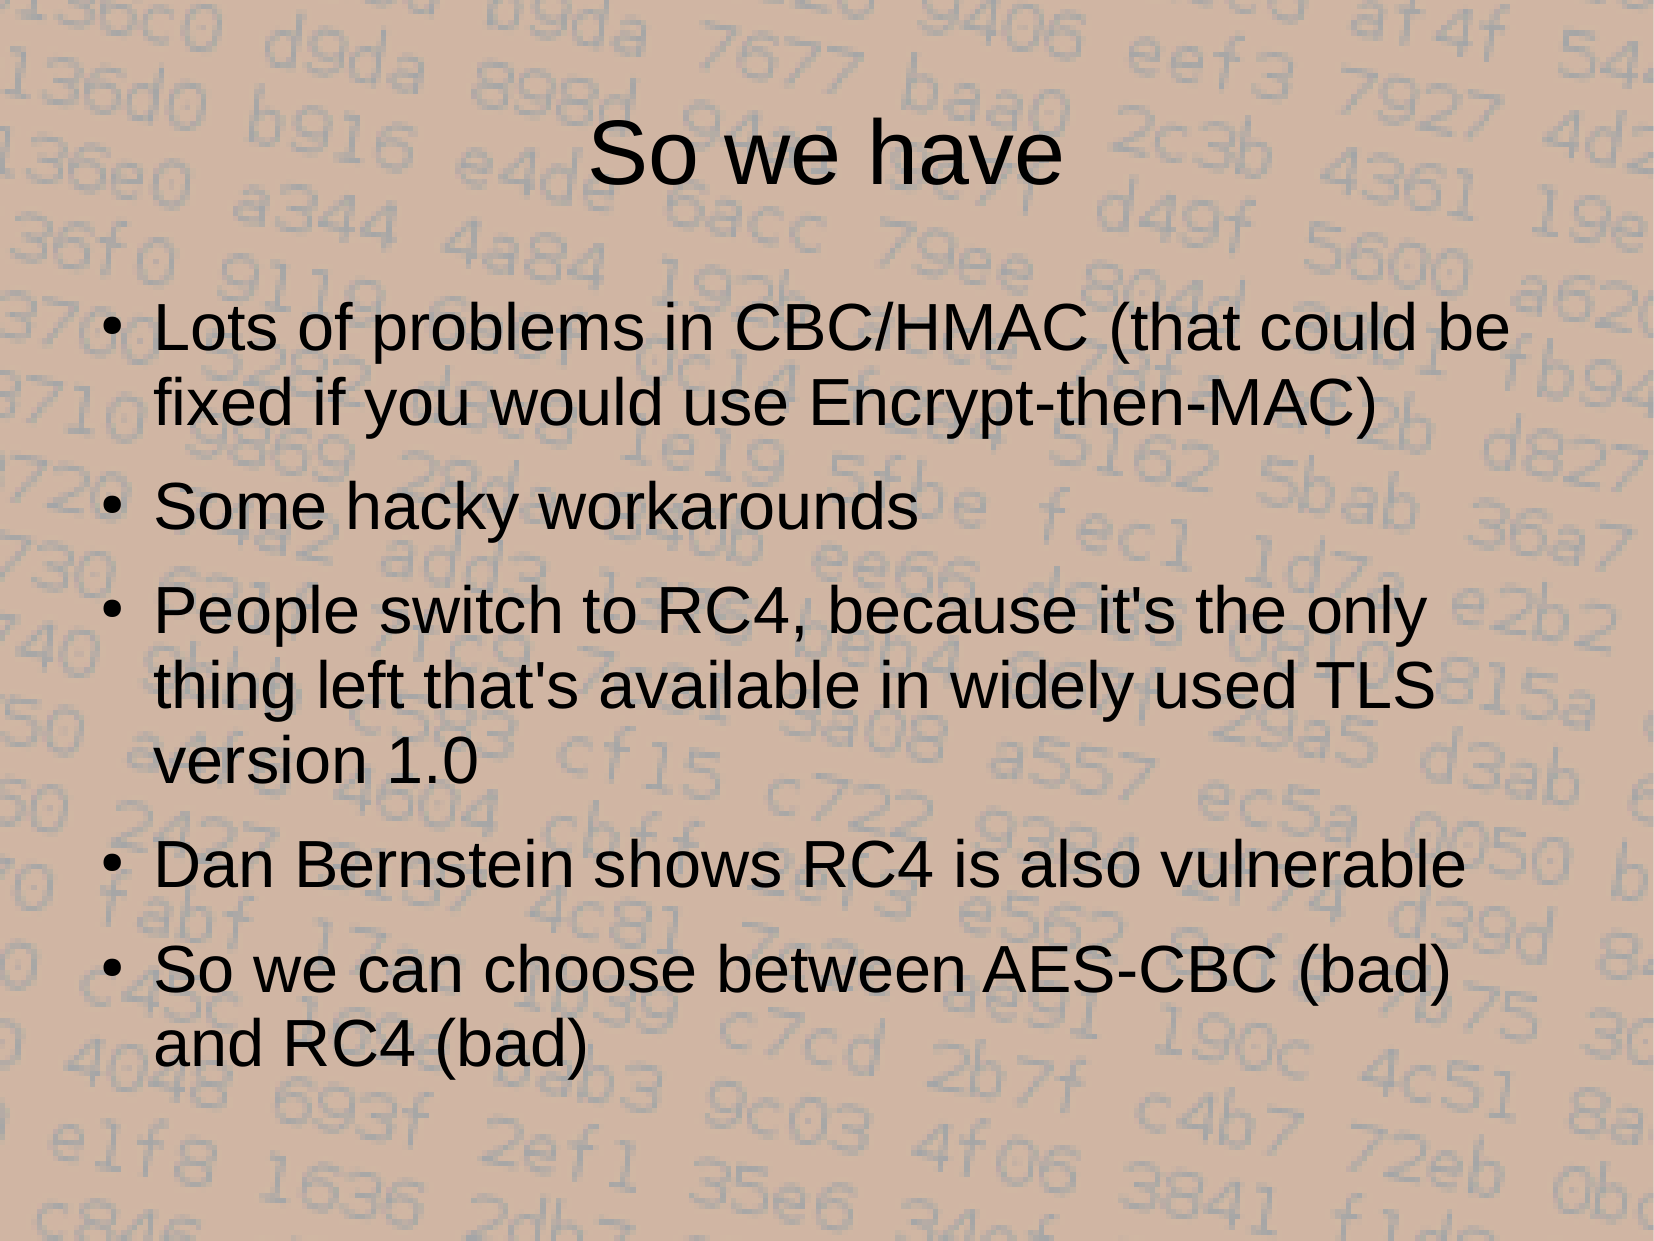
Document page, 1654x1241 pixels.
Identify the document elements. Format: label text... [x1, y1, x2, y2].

list Lots of problems in CBC/HMAC (that could be fixed if you would use Encrypt-then-MAC) Some hacky workarounds People switch to RC4, because it's the only thing left that's available in widely used TLS version 1.0 Dan Bernstein shows RC4 is also vulnerable So we can choose between AES-CBC (bad) and RC4 (bad) [82, 290, 1571, 1182]
picture [0, 0, 1654, 1241]
title So we have [82, 49, 1571, 257]
